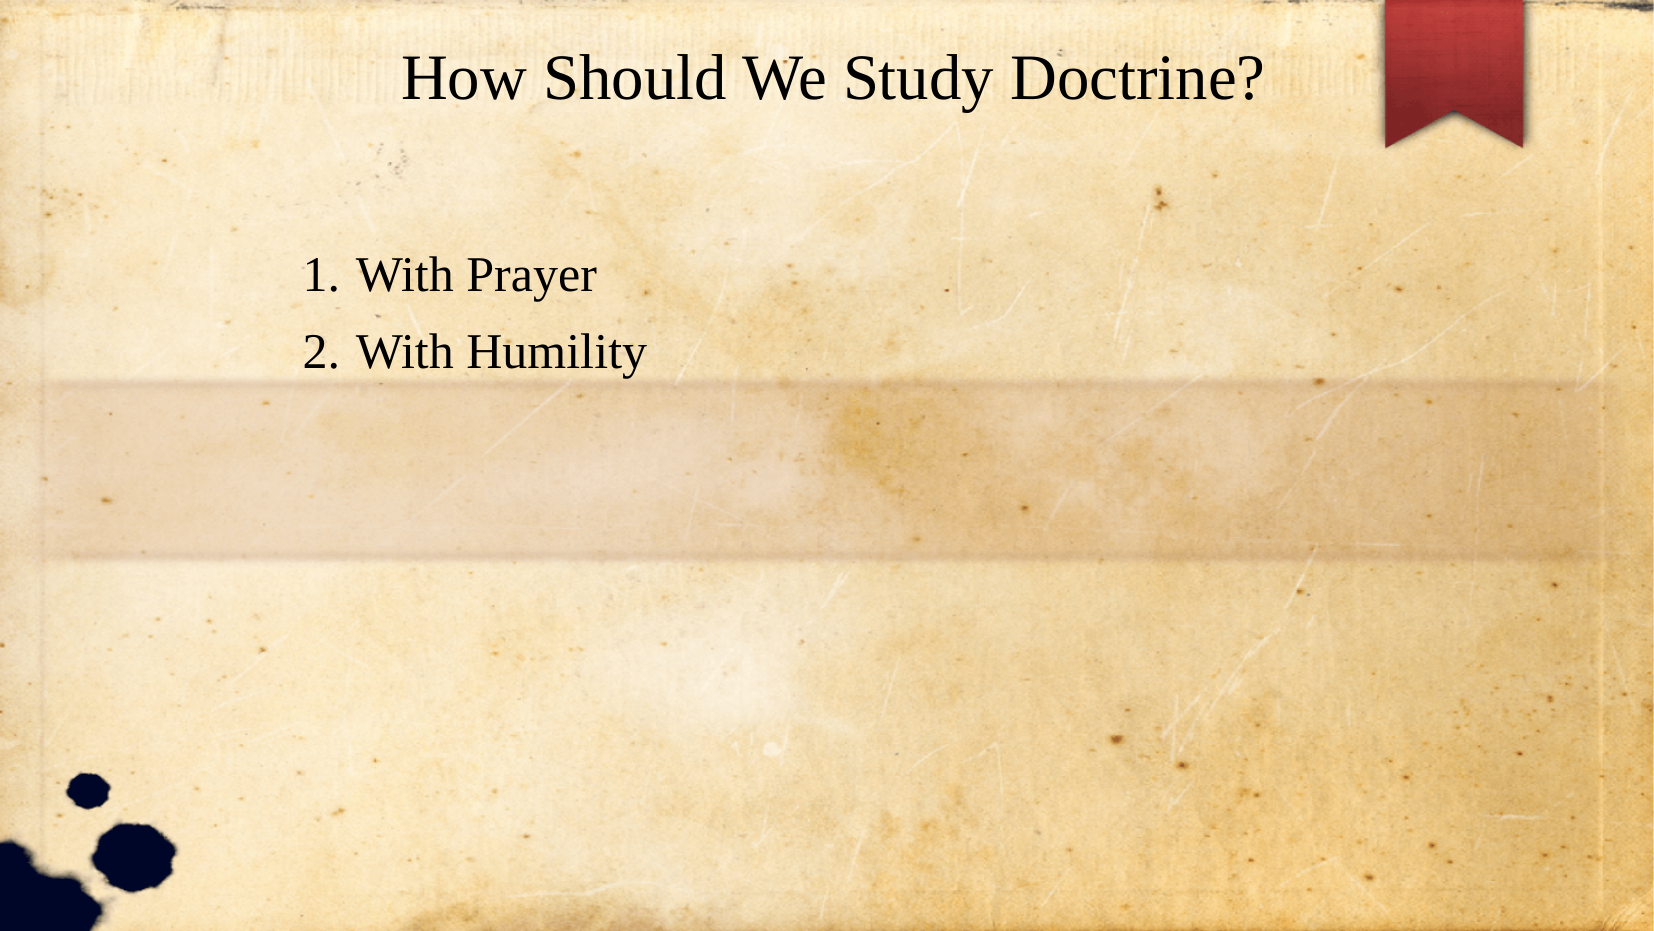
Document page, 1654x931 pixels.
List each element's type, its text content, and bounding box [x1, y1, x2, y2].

title How Should We Study Doctrine? [90, 0, 1579, 156]
list With Prayer With Humility [284, 247, 1654, 721]
picture [0, 0, 1654, 931]
